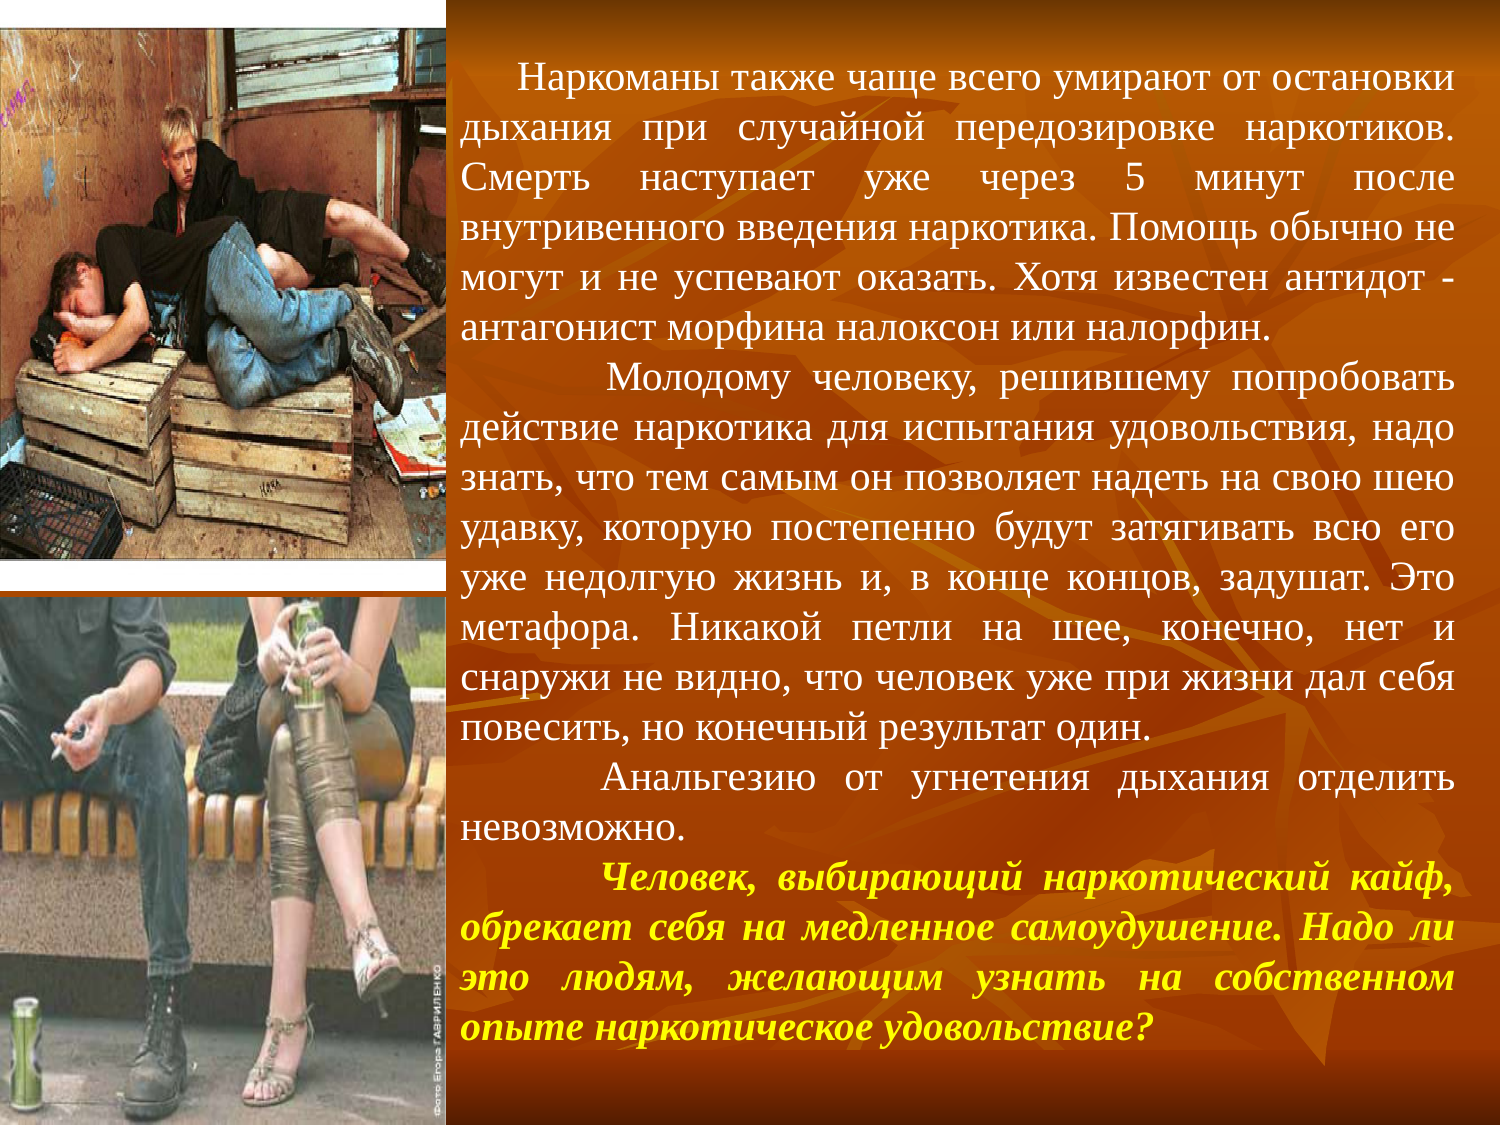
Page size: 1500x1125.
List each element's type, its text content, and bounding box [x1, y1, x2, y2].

text_box Наркоманы также чаще всего умирают от остановки дыхания при случайной передозировке наркотиков. Смерть наступает уже через 5 минут после внутривенного введения наркотика. Помощь обычно не могут и не успевают оказать. Хотя известен антидот - антагонист морфина налоксон или налорфин. Молодому человеку, решившему попробовать действие наркотика для испытания удовольствия, надо знать, что тем самым он позволяет надеть на свою шею удавку, которую постепенно будут затягивать всю его уже недолгую жизнь и, в конце концов, задушат. Это метафора. Никакой петли на шее, конечно, нет и снаружи не видно, что человек уже при жизни дал себя повесить, но конечный результат один. Анальгезию от угнетения дыхания отделить невозможно. Человек, выбирающий наркотический кайф, обрекает себя на медленное самоудушение. Надо ли это людям, желающим узнать на собственном опыте наркотическое удовольствие? [445, 41, 1471, 1125]
picture [0, 0, 446, 591]
picture [0, 597, 446, 1125]
